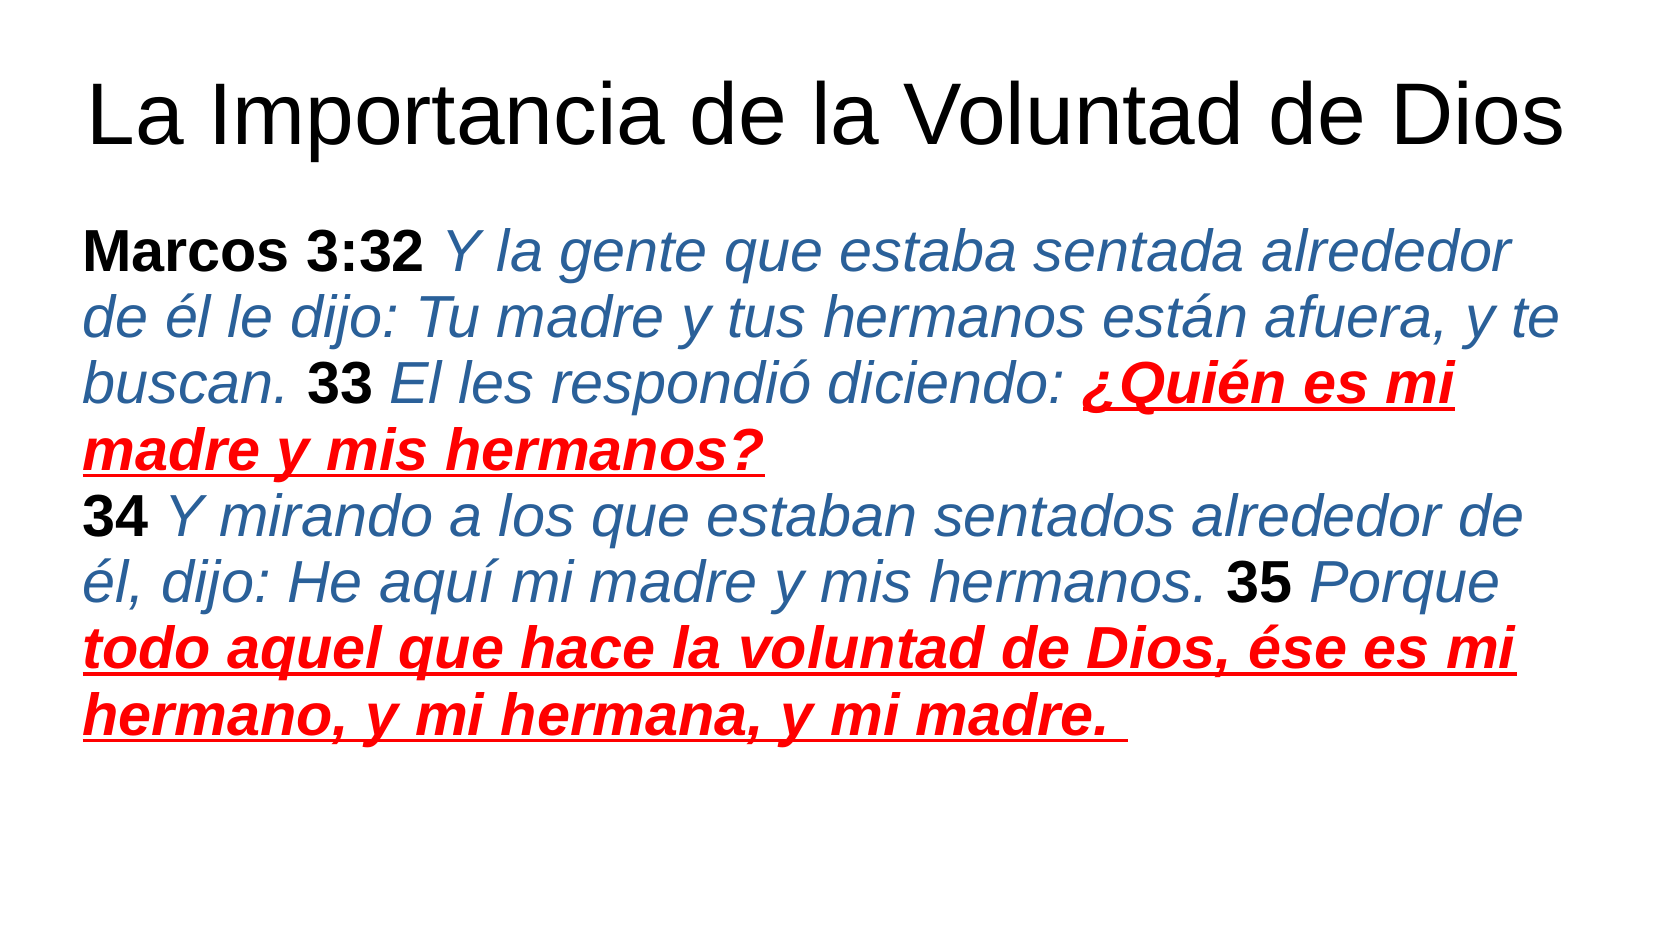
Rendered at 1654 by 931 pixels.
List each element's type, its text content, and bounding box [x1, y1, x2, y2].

title La Importancia de la Voluntad de Dios [82, 37, 1571, 193]
list Marcos 3:32 Y la gente que estaba sentada alrededor de él le dijo: Tu madre y tus hermanos están afuera, y te buscan. 33 ​El les respondió diciendo: ¿Quién es mi madre y mis hermanos? 34 Y mirando a los que estaban sentados alrededor de él, dijo: He aquí mi madre y mis hermanos. 35 Porque todo aquel que hace la voluntad de Dios, ése es mi hermano, y mi hermana, y mi madre. [82, 217, 1571, 758]
